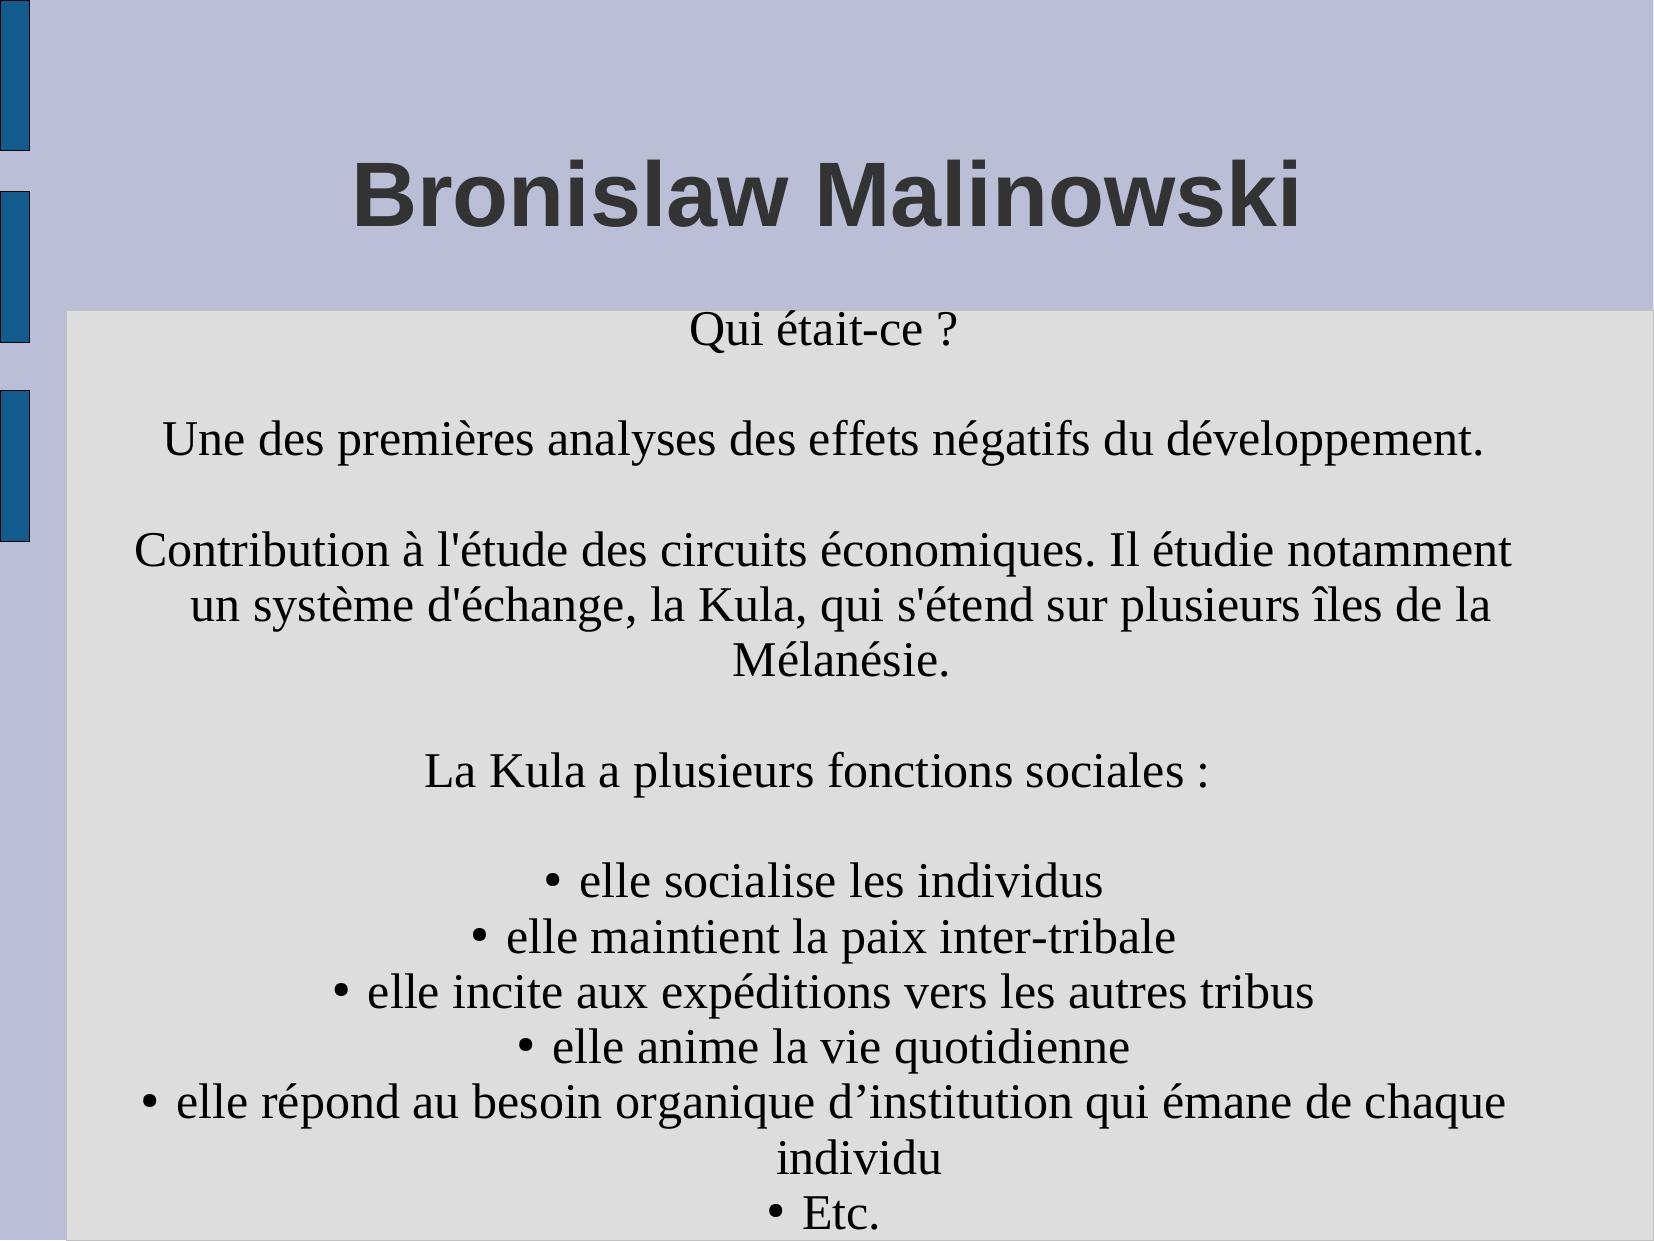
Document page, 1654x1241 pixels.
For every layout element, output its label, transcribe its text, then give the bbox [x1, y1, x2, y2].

subtitle Qui était-ce ? Une des premières analyses des effets négatifs du développement. Contribution à l'étude des circuits économiques. Il étudie notamment un système d'échange, la Kula, qui s'étend sur plusieurs îles de la Mélanésie. La Kula a plusieurs fonctions sociales : elle socialise les individus elle maintient la paix inter-tribale elle incite aux expéditions vers les autres tribus elle anime la vie quotidienne elle répond au besoin organique d’institution qui émane de chaque individu Etc. [118, 300, 1531, 1241]
title Bronislaw Malinowski [121, 98, 1534, 291]
